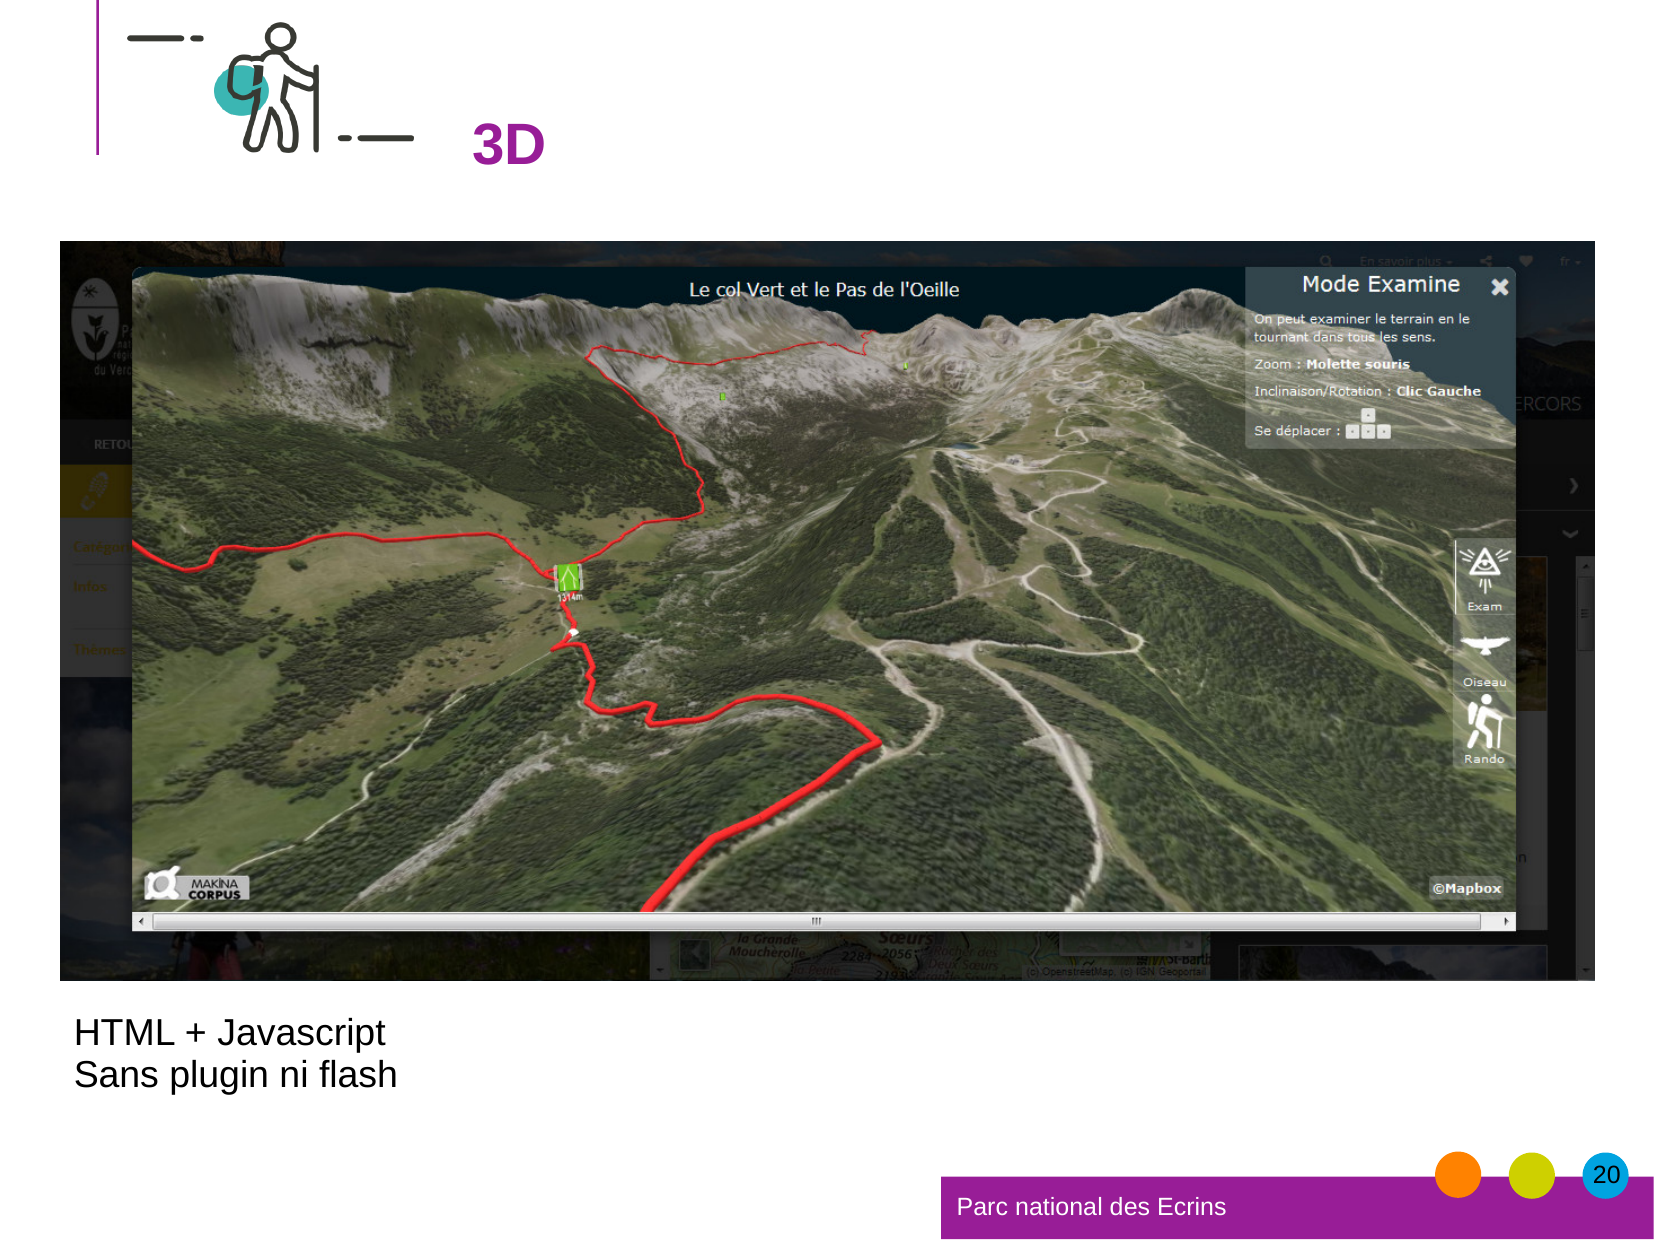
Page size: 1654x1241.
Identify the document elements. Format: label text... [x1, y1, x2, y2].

title 3D [472, 29, 1241, 178]
picture [60, 241, 1595, 981]
picture [127, 22, 414, 153]
text_box HTML + Javascript Sans plugin ni flash [59, 1003, 413, 1103]
